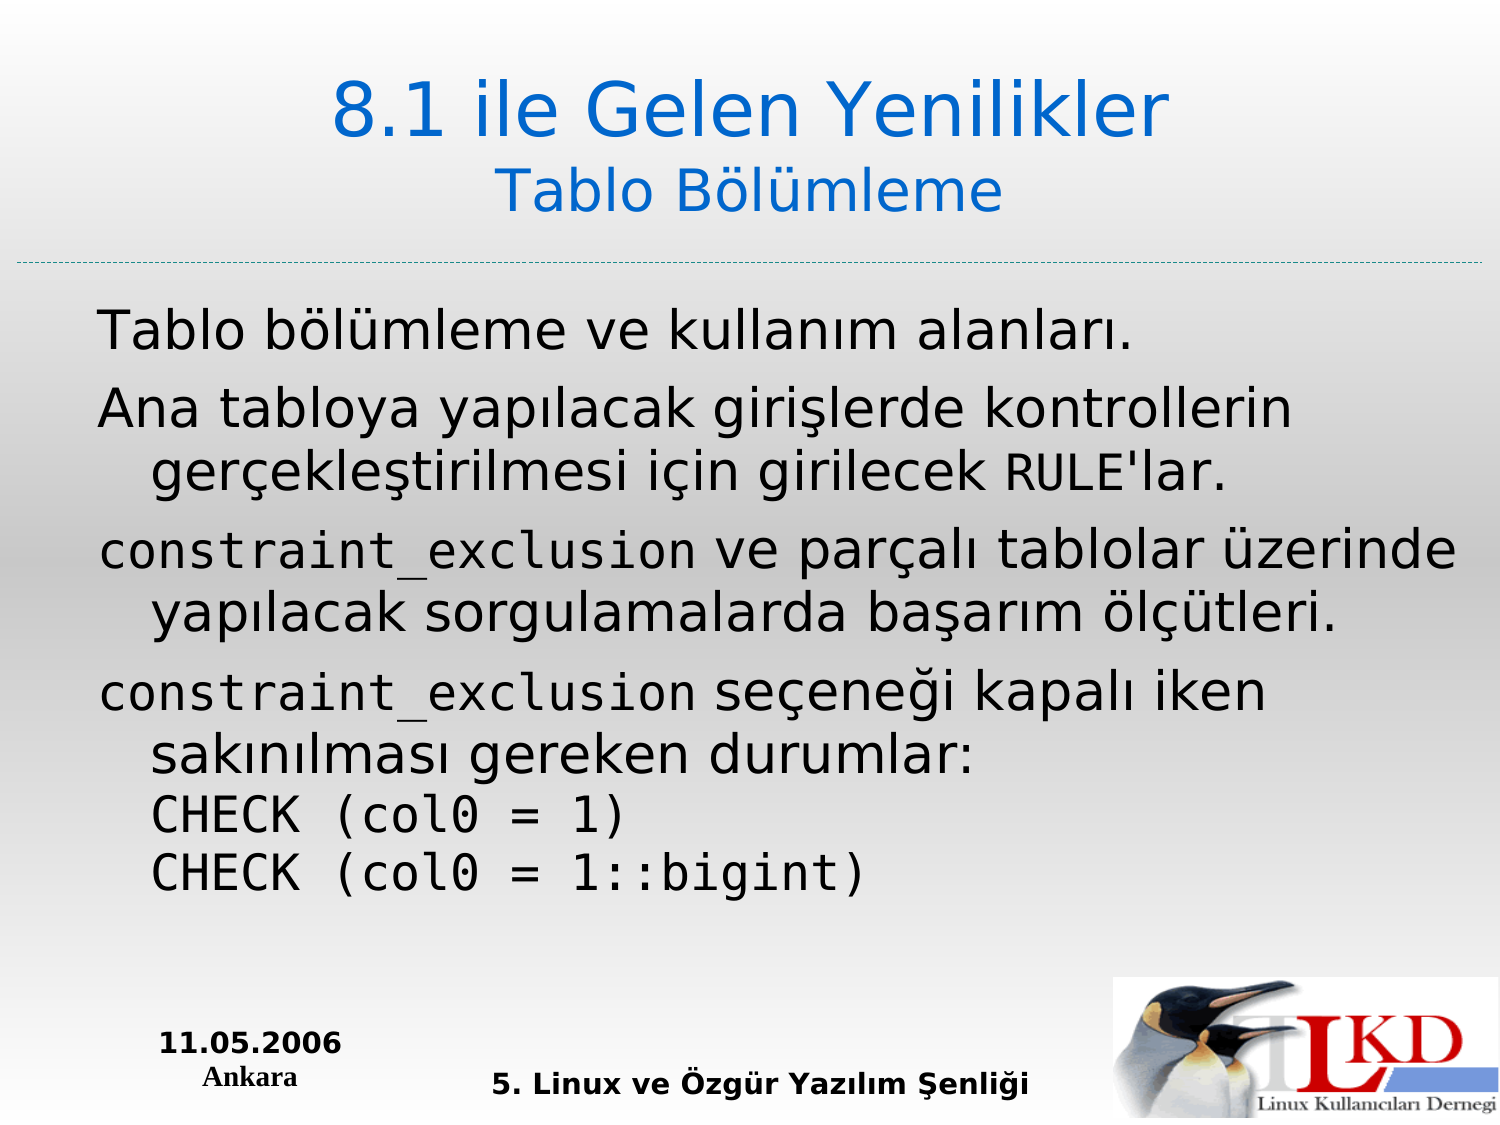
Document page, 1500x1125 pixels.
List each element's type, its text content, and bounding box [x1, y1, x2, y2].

picture [1113, 977, 1499, 1118]
title 8.1 ile Gelen Yenilikler Tablo Bölümleme [0, 0, 1500, 225]
list Tablo bölümleme ve kullanım alanları. Ana tabloya yapılacak girişlerde kontrollerin gerçekleştirilmesi için girilecek RULE'lar. constraint_exclusion ve parçalı tablolar üzerinde yapılacak sorgulamalarda başarım ölçütleri. constraint_exclusion seçeneği kapalı iken sakınılması gereken durumlar: CHECK (col0 = 1) CHECK (col0 = 1::bigint) [0, 299, 1500, 975]
